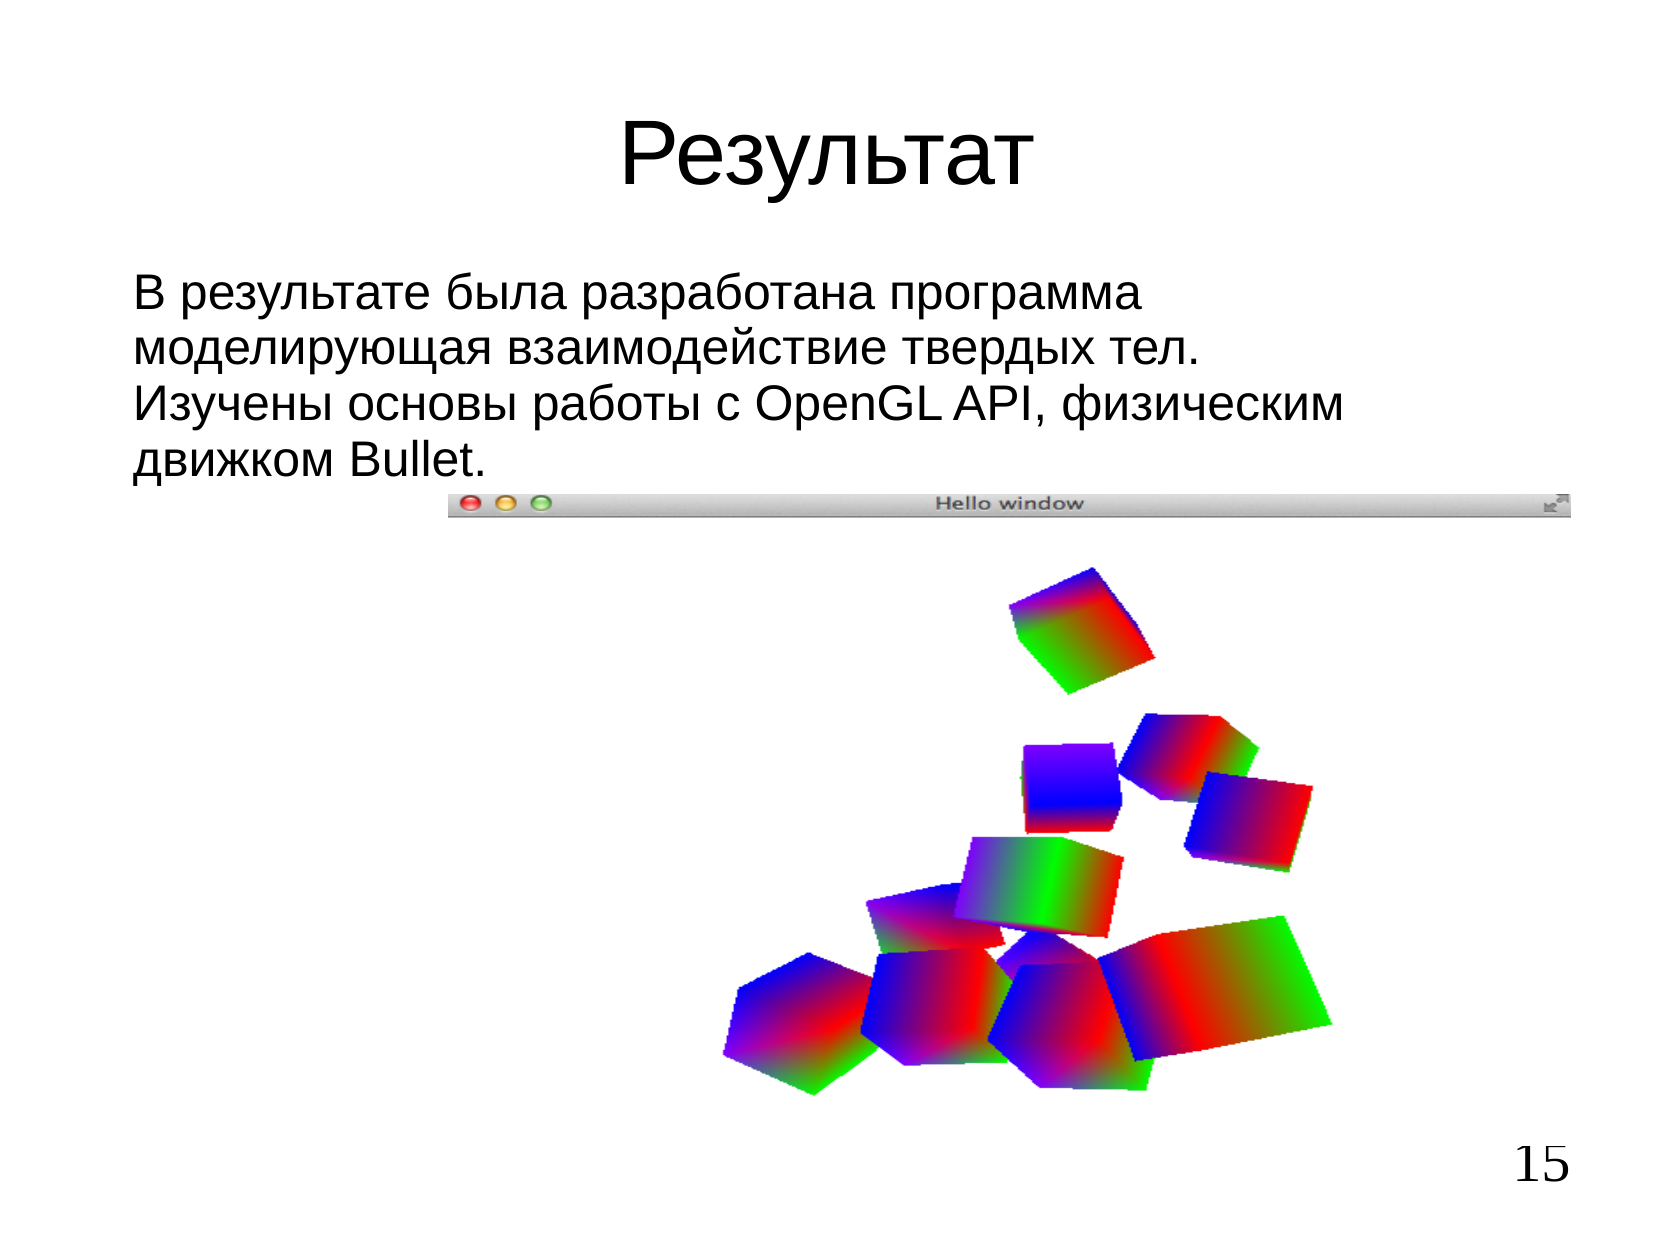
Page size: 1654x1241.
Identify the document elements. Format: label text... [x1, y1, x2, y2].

picture [448, 494, 1571, 1146]
title Результат [82, 49, 1571, 257]
text_box В результате была разработана программа моделирующая взаимодействие твердых тел. Изучены основы работы с OpenGL API, физическим движком Bullet. [118, 256, 1512, 495]
